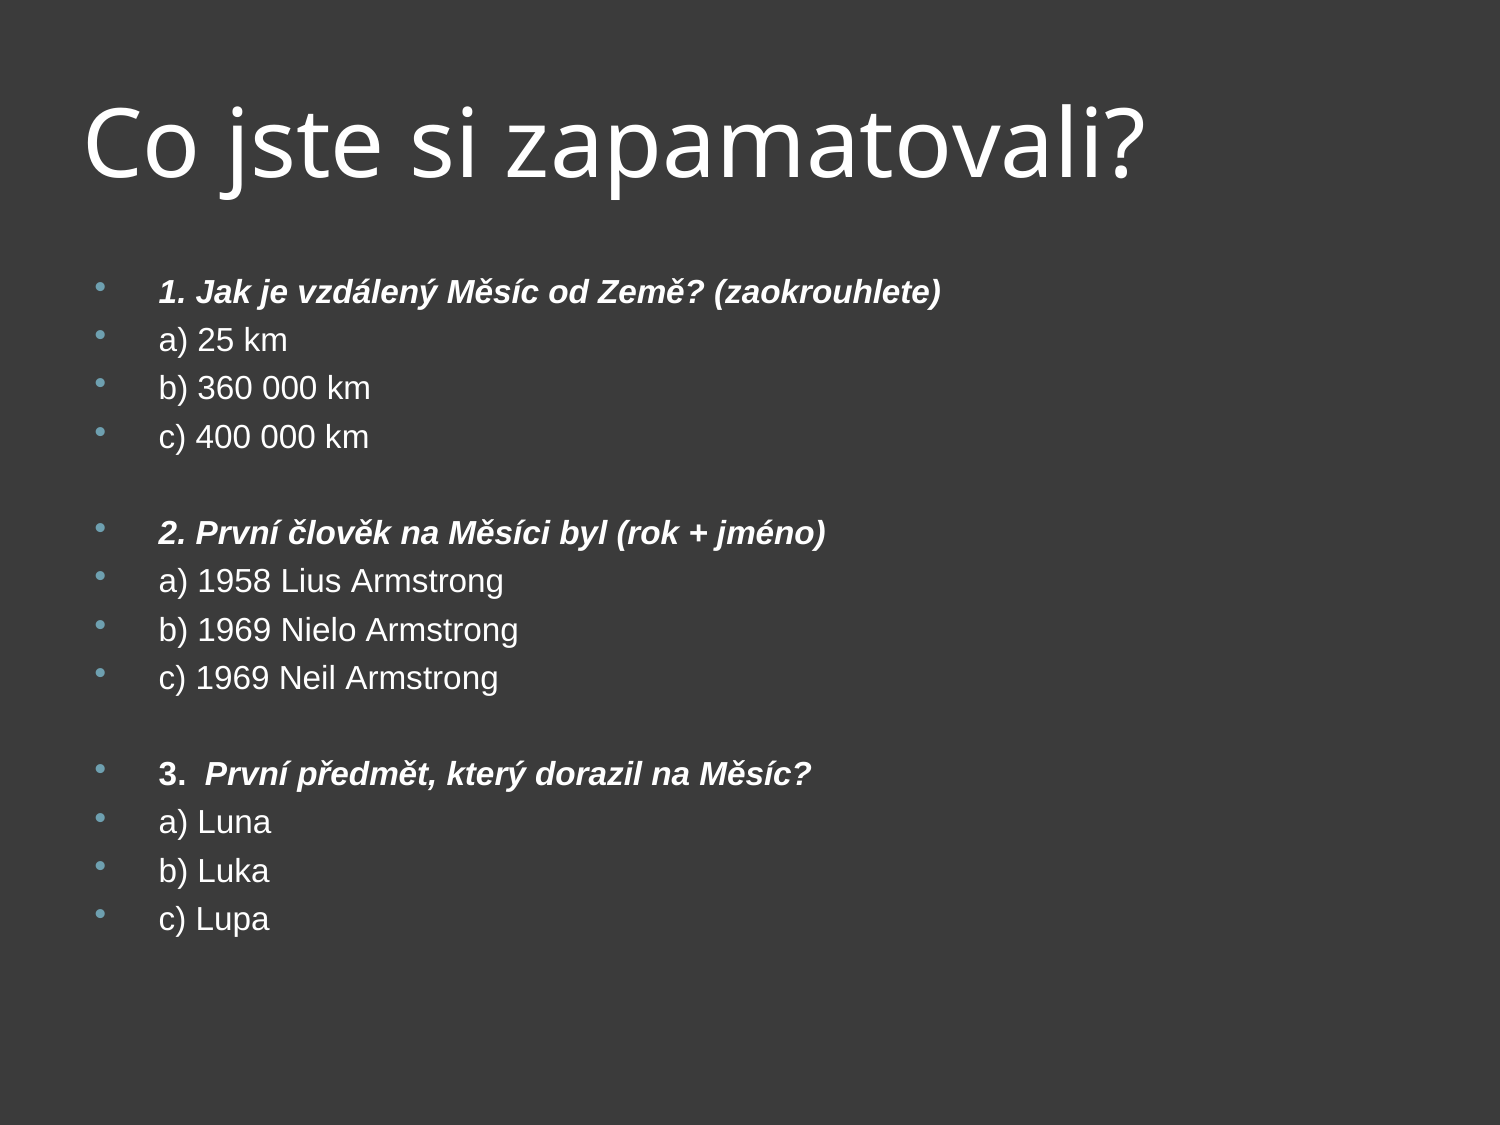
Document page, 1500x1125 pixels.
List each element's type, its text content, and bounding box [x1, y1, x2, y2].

list 1. Jak je vzdálený Měsíc od Země? (zaokrouhlete) a) 25 km b) 360 000 km c) 400 000 km 2. První člověk na Měsíci byl (rok + jméno) a) 1958 Lius Armstrong b) 1969 Nielo Armstrong c) 1969 Neil Armstrong 3. První předmět, který dorazil na Měsíc? a) Luna b) Luka c) Lupa [74, 262, 1300, 1006]
title Co jste si zapamatovali? [74, 45, 1300, 233]
